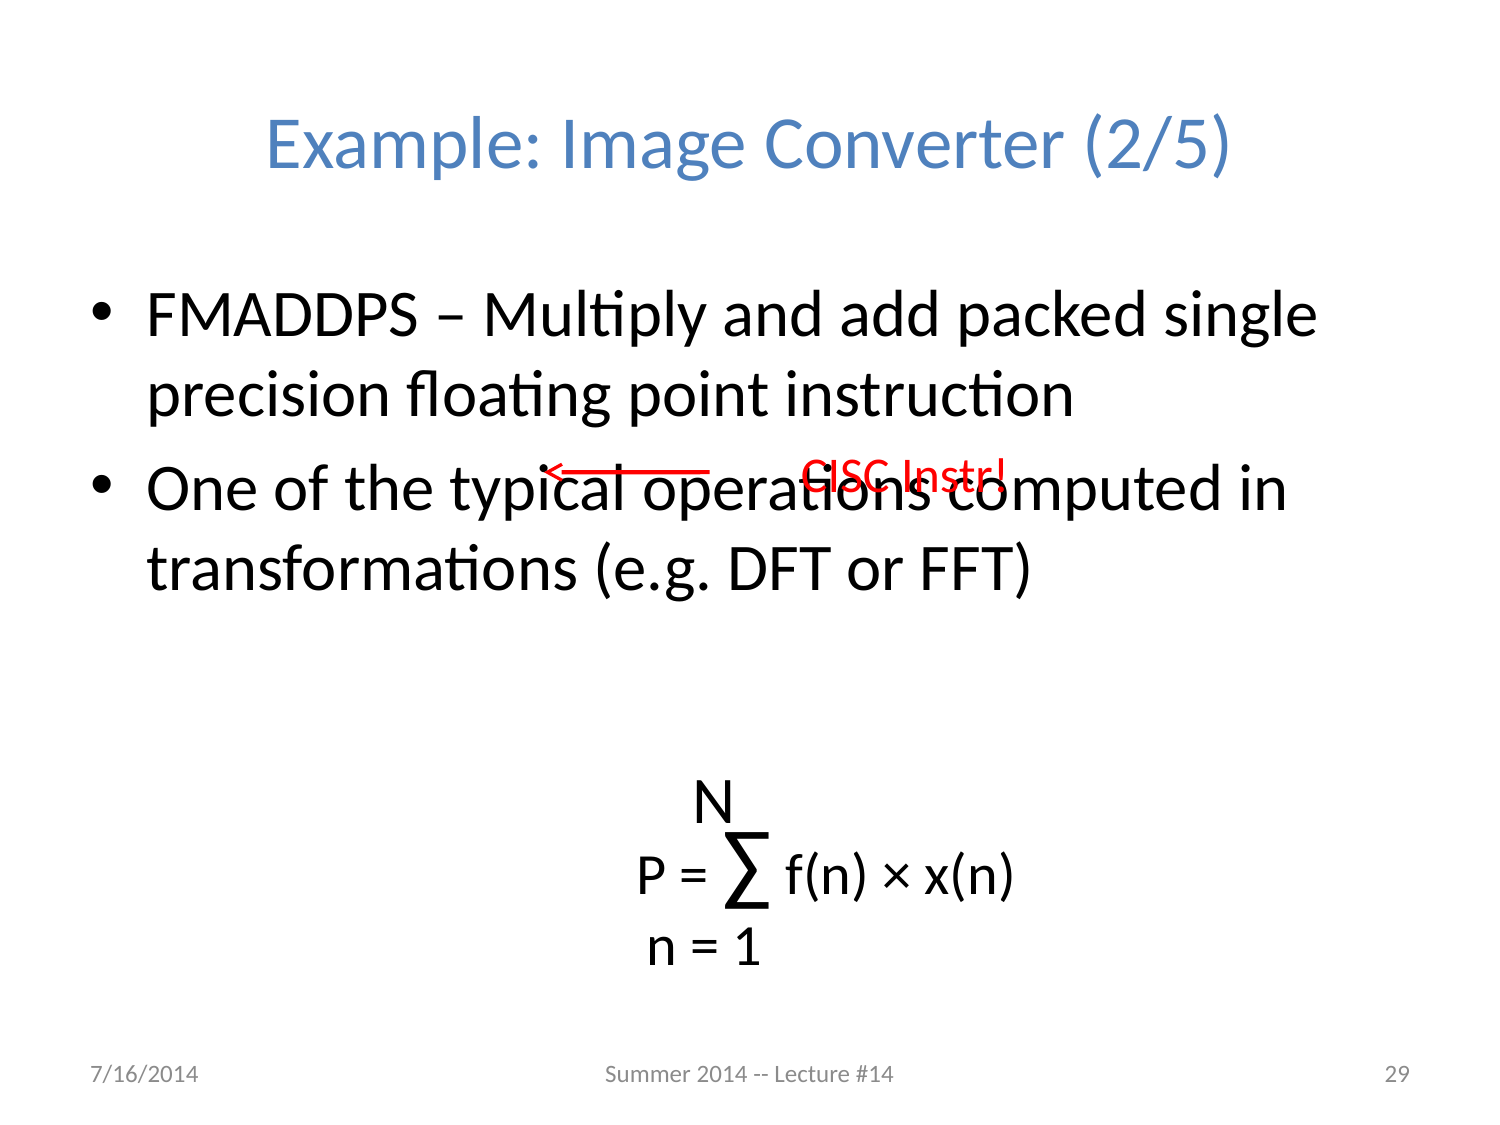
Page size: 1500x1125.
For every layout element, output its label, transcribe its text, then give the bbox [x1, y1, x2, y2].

slide_number 7/16/2014 [75, 1042, 425, 1103]
text_box P = ∑ f(n) × x(n) [622, 795, 748, 921]
text_box CISC Instr! [763, 435, 1025, 510]
slide_number <number> [1074, 1042, 1425, 1103]
text_box P = ∑ f(n) × x(n) [739, 795, 1031, 921]
text_box n = 1 [631, 900, 844, 985]
list FMADDPS – Multiply and add packed single precision floating point instruction One of the typical operations computed in transformations (e.g. DFT or FFT) [75, 262, 1425, 753]
footer Summer 2014 -- Lecture #14 [512, 1042, 988, 1103]
title Example: Image Converter (2/5) [75, 45, 1425, 233]
text_box N [678, 749, 757, 845]
